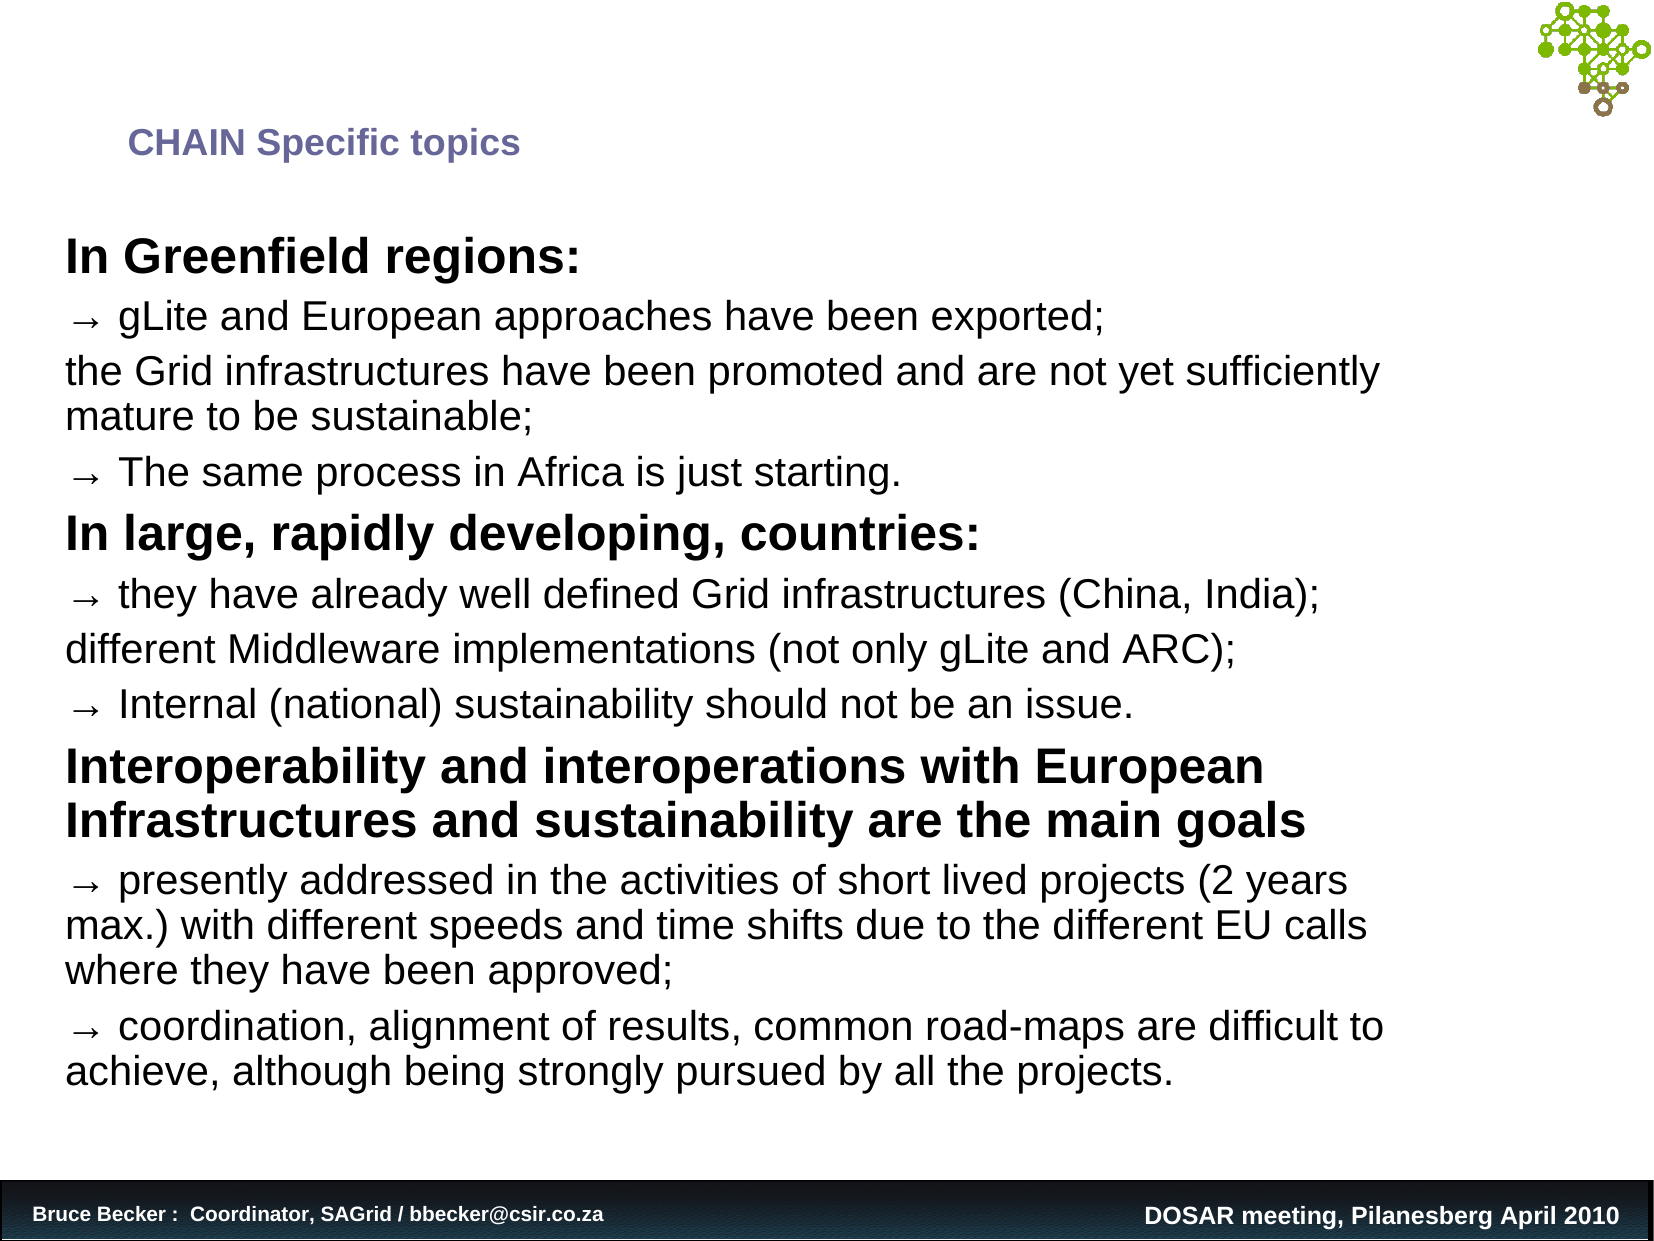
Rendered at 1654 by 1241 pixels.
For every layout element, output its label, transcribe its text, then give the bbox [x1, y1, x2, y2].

picture [0, 1180, 1654, 1241]
text_box In Greenfield regions: → gLite and European approaches have been exported; the Grid infrastructures have been promoted and are not yet sufficiently mature to be sustainable; → The same process in Africa is just starting. In large, rapidly developing, countries: → they have already well defined Grid infrastructures (China, India); different Middleware implementations (not only gLite and ARC); → Internal (national) sustainability should not be an issue. Interoperability and interoperations with European Infrastructures and sustainability are the main goals → presently addressed in the activities of short lived projects (2 years max.) with different speeds and time shifts due to the different EU calls where they have been approved; → coordination, alignment of results, common road-maps are difficult to achieve, although being strongly pursued by all the projects. [49, 222, 1438, 1090]
picture [1534, 0, 1654, 119]
text_box CHAIN Specific topics [112, 49, 1388, 222]
